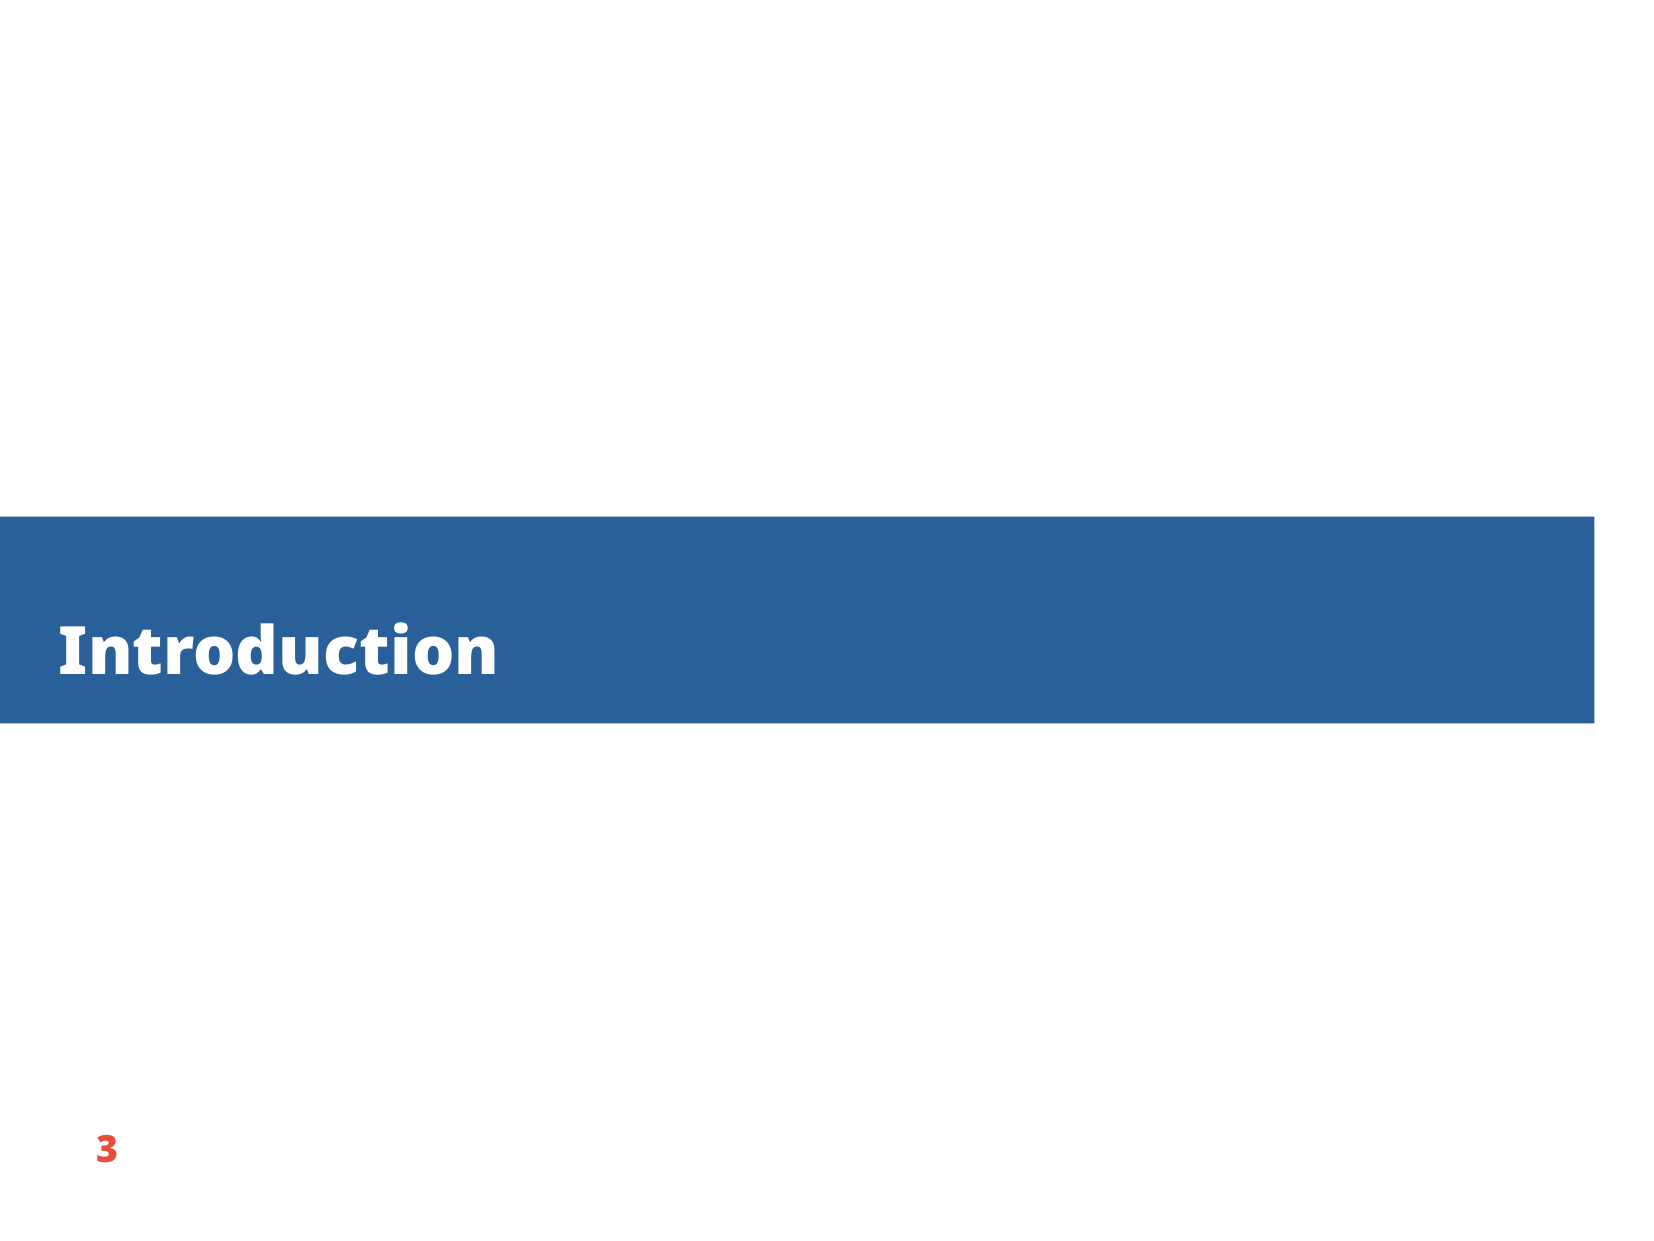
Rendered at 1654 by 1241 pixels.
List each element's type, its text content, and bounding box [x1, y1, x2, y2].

title Introduction [59, 546, 1595, 694]
